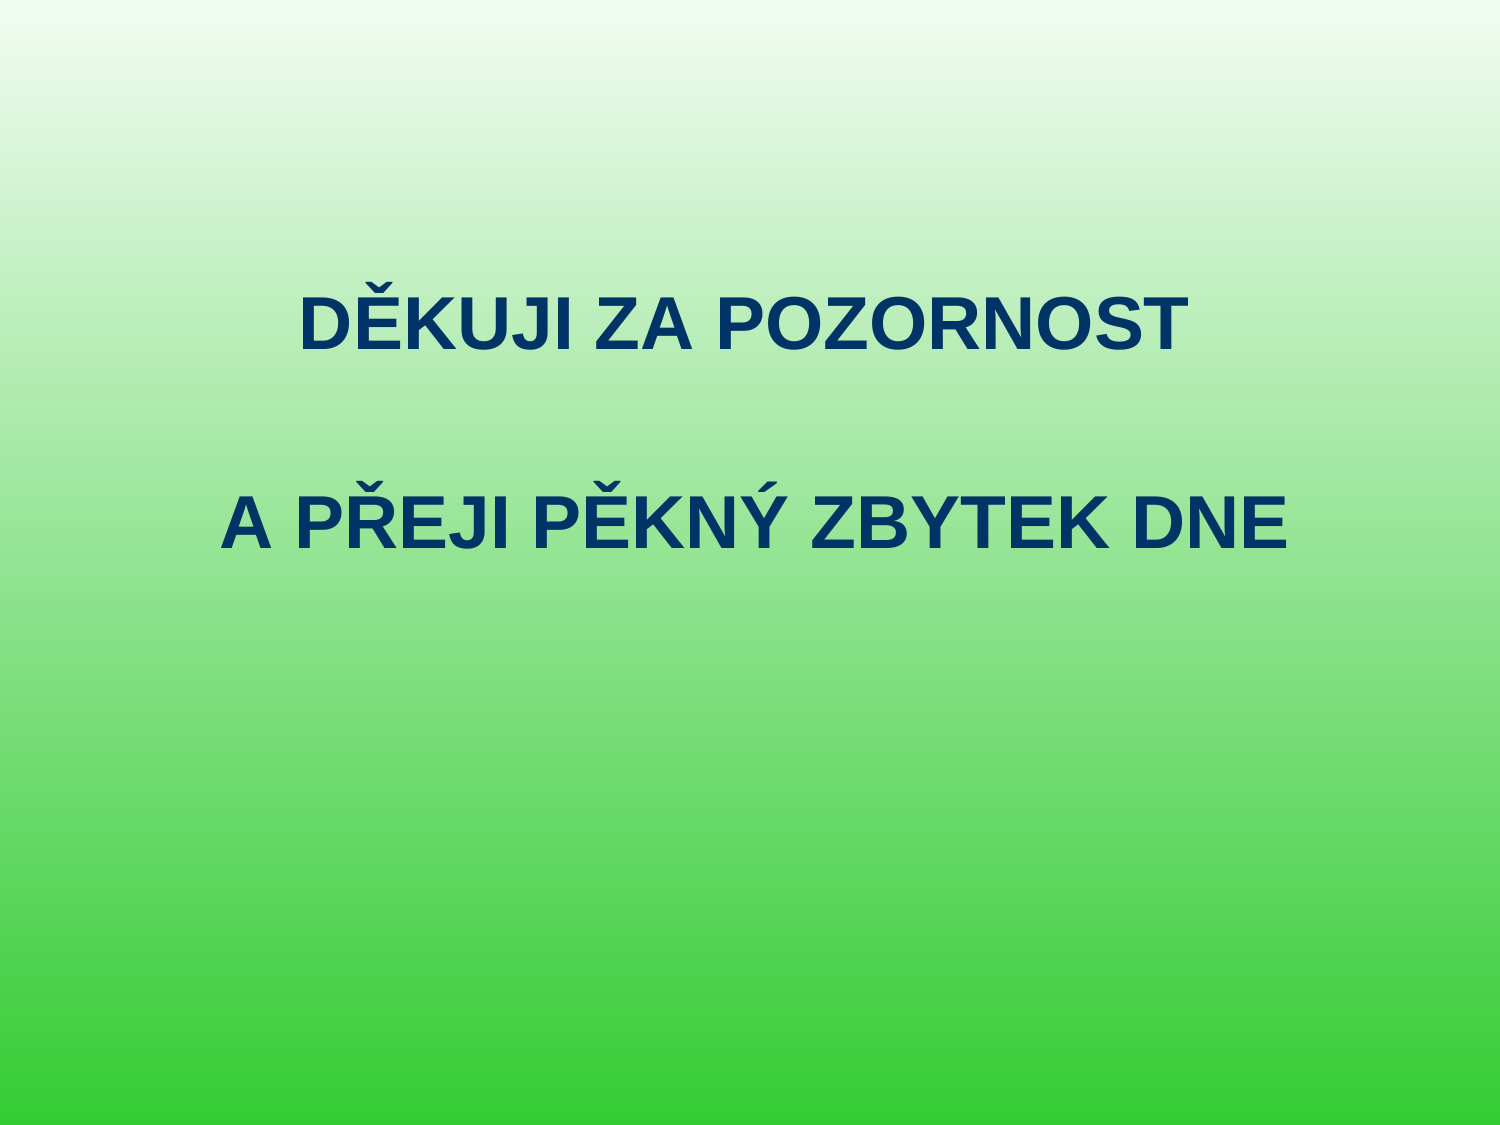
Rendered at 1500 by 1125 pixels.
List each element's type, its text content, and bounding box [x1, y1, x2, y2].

list DĚKUJI ZA POZORNOST A PŘEJI PĚKNÝ ZBYTEK DNE [123, 267, 1386, 869]
